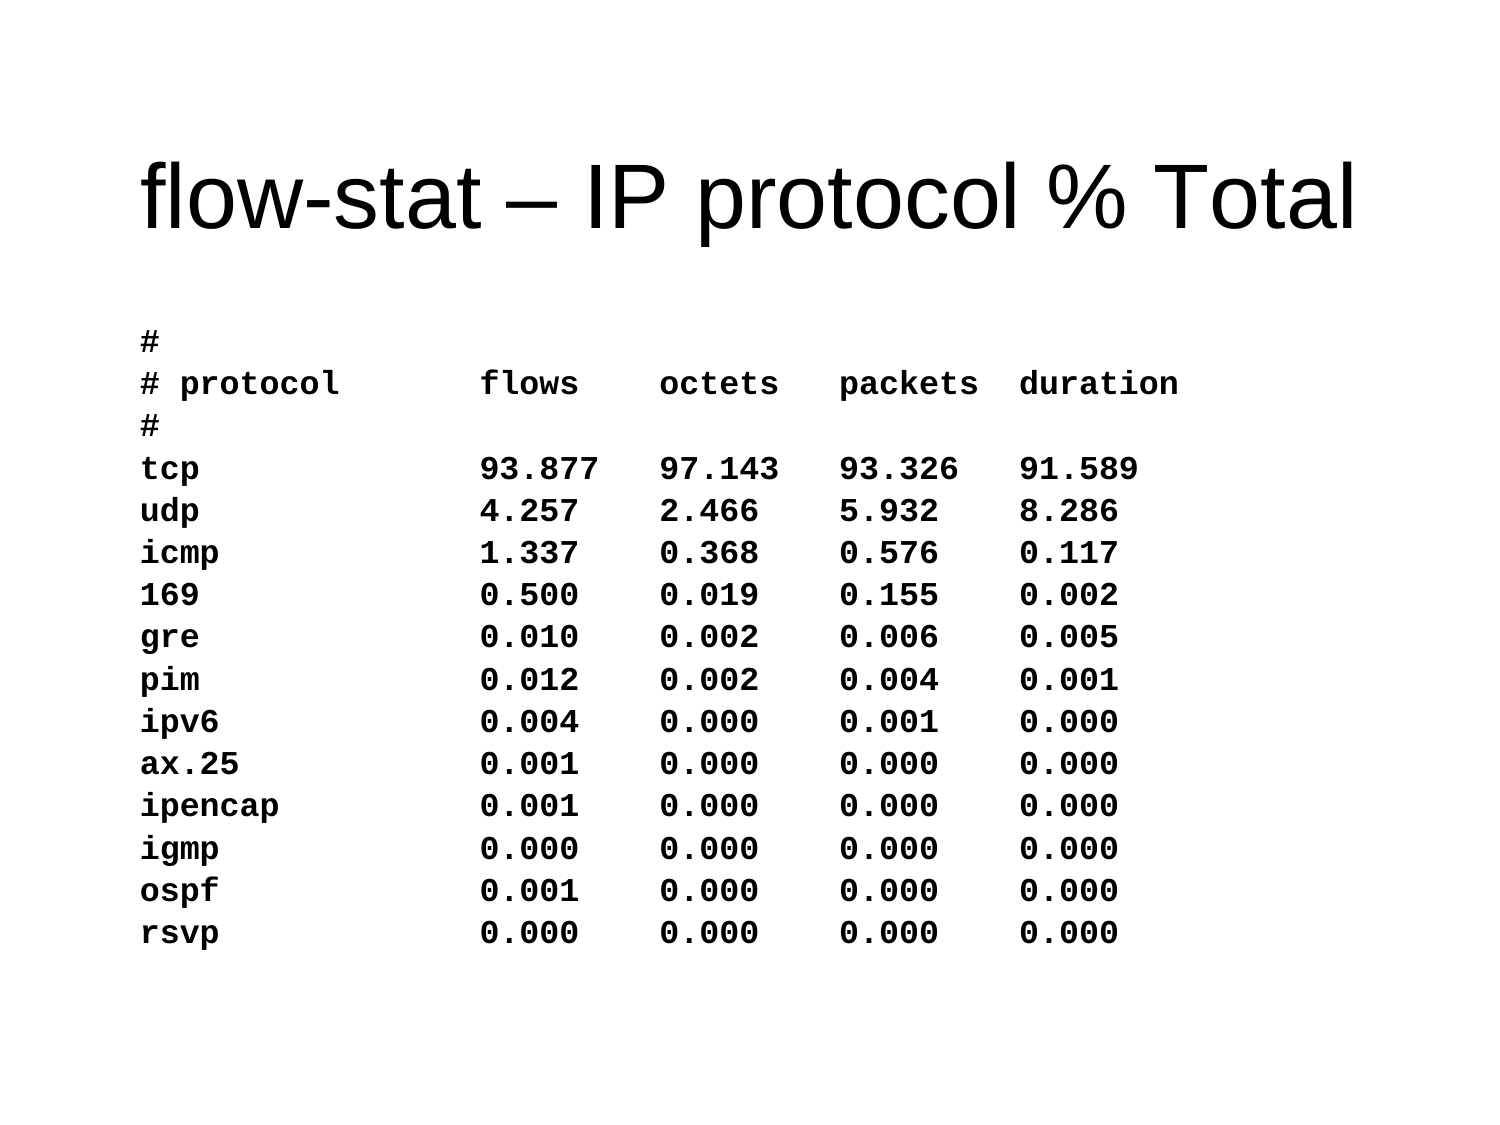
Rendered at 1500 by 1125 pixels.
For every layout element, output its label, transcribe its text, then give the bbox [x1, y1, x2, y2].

text_box # # protocol flows octets packets duration # tcp 93.877 97.143 93.326 91.589 udp 4.257 2.466 5.932 8.286 icmp 1.337 0.368 0.576 0.117 169 0.500 0.019 0.155 0.002 gre 0.010 0.002 0.006 0.005 pim 0.012 0.002 0.004 0.001 ipv6 0.004 0.000 0.001 0.000 ax.25 0.001 0.000 0.000 0.000 ipencap 0.001 0.000 0.000 0.000 igmp 0.000 0.000 0.000 0.000 ospf 0.001 0.000 0.000 0.000 rsvp 0.000 0.000 0.000 0.000 [125, 312, 1198, 930]
title flow-stat – IP protocol % Total [112, 99, 1388, 288]
